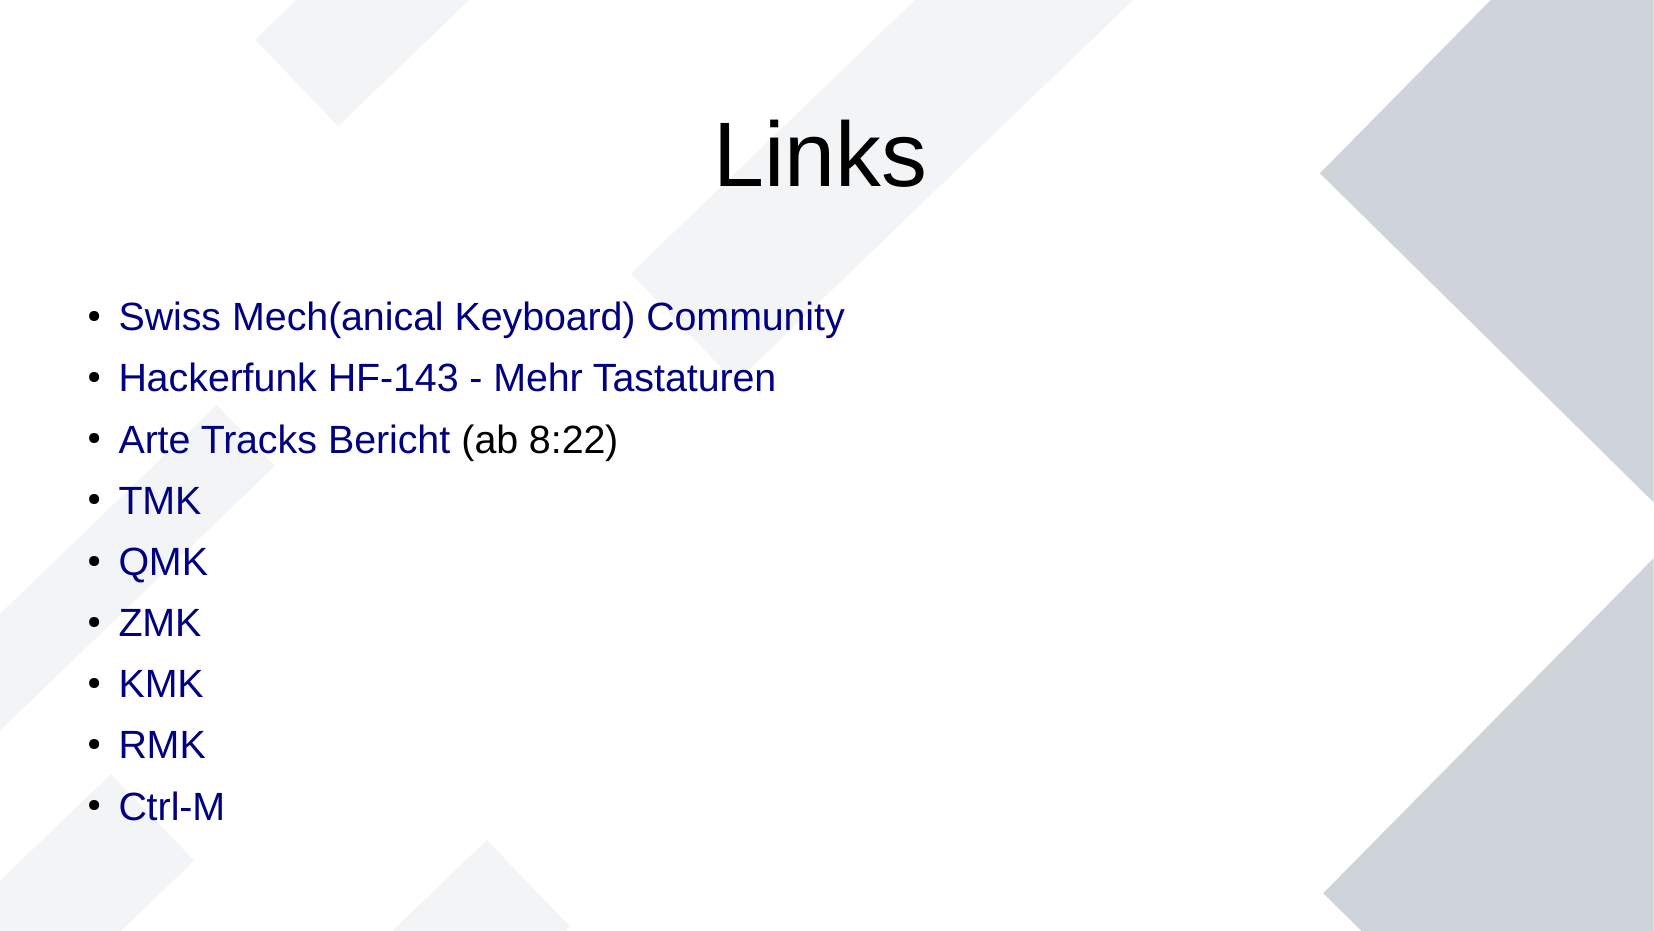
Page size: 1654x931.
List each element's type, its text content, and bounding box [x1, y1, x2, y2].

title Links [76, 76, 1565, 233]
list Swiss Mech(anical Keyboard) Community Hackerfunk HF-143 - Mehr Tastaturen Arte Tracks Bericht (ab 8:22) TMK QMK ZMK KMK RMK Ctrl-M [76, 295, 1565, 835]
